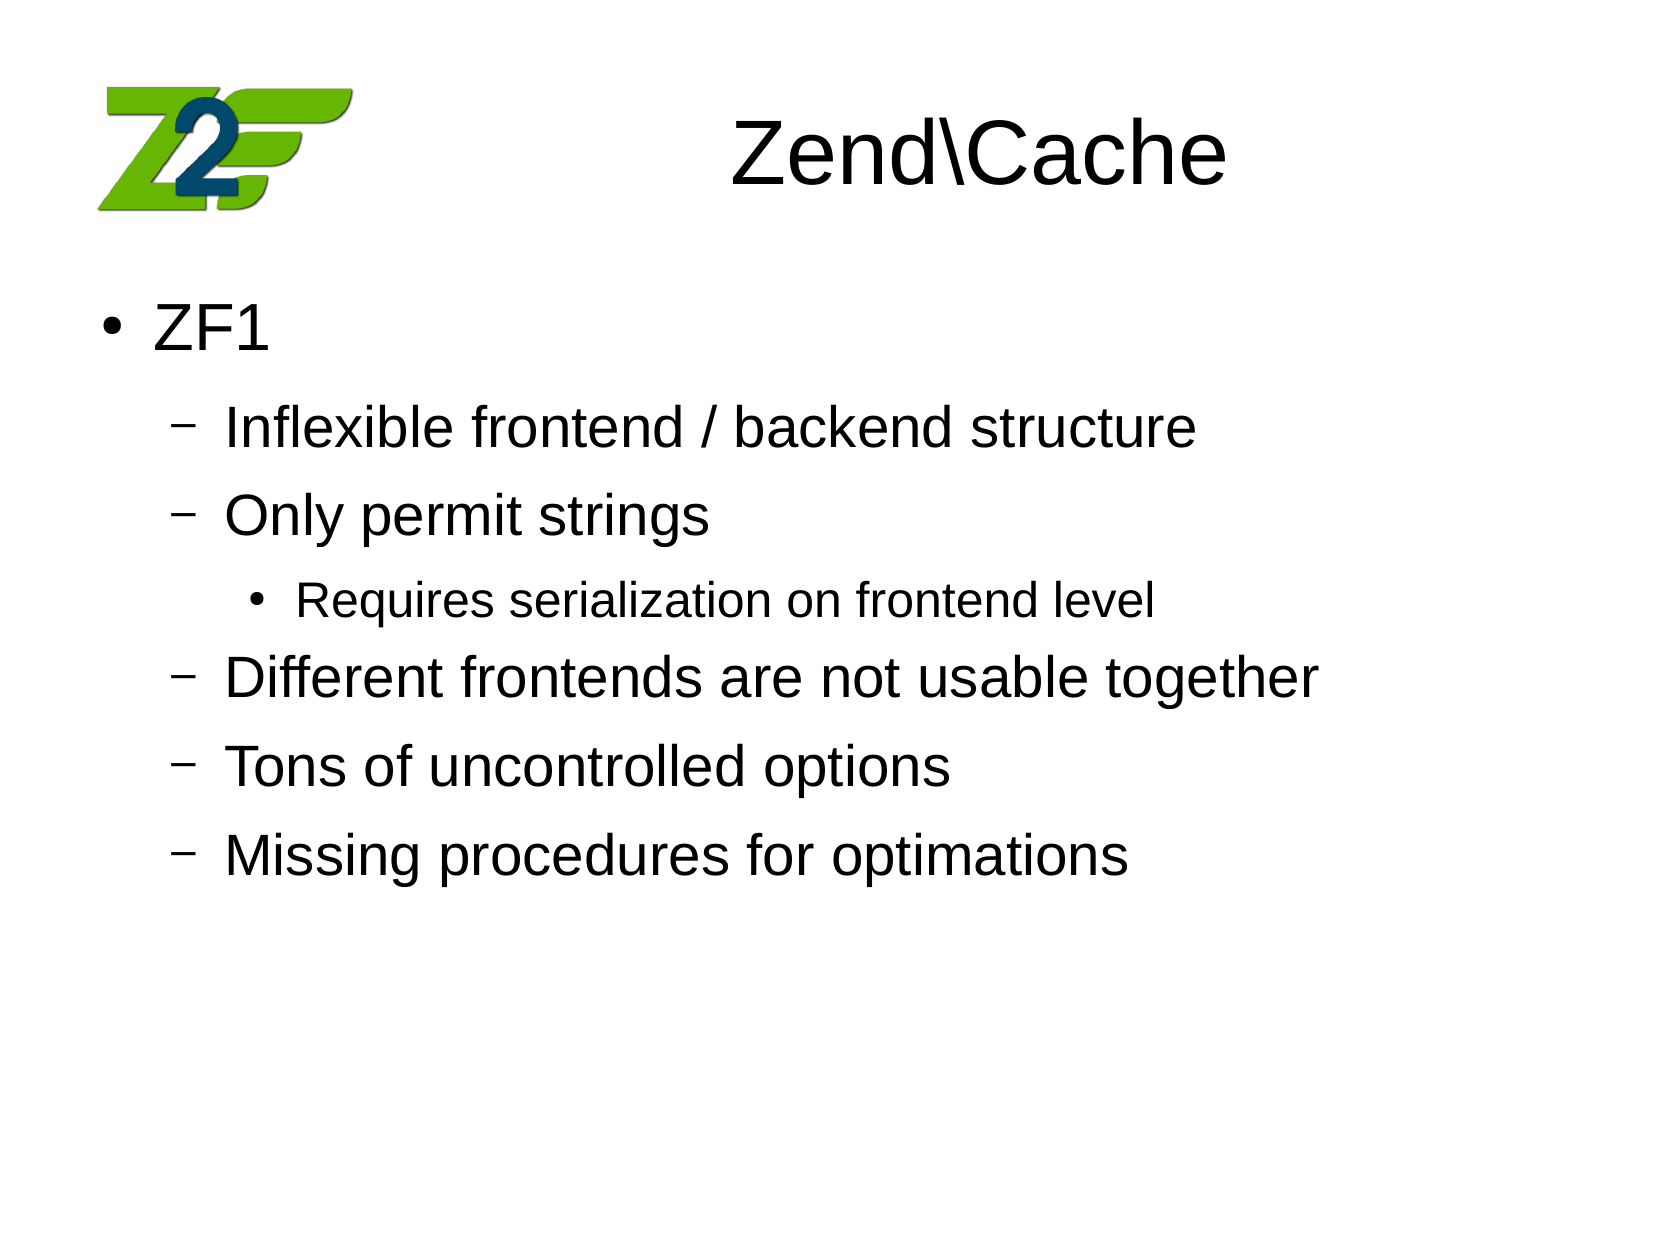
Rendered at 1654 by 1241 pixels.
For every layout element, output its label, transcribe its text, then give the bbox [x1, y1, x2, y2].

title Zend\Cache [389, 49, 1571, 257]
list ZF1 Inflexible frontend / backend structure Only permit strings Requires serialization on frontend level Different frontends are not usable together Tons of uncontrolled options Missing procedures for optimations [82, 290, 1538, 1087]
picture [94, 82, 355, 213]
